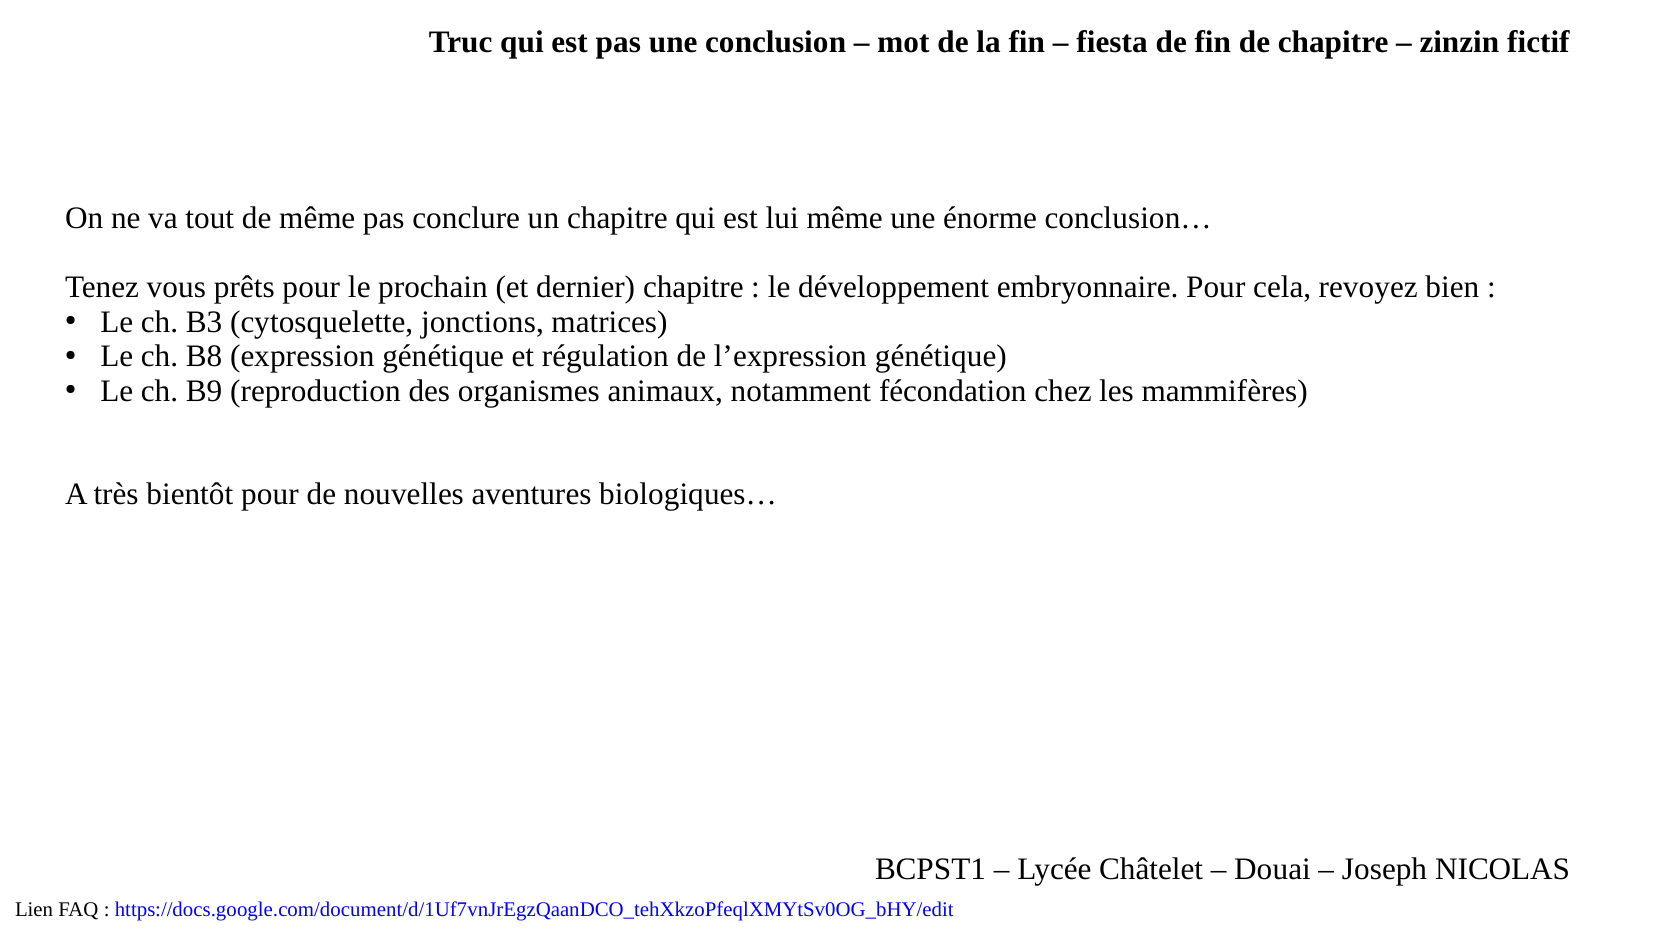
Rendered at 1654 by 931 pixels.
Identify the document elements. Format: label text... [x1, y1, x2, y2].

text_box BCPST1 – Lycée Châtelet – Douai – Joseph NICOLAS [1517, 832, 1571, 905]
text_box On ne va tout de même pas conclure un chapitre qui est lui même une énorme conclusion… Tenez vous prêts pour le prochain (et dernier) chapitre : le développement embryonnaire. Pour cela, revoyez bien : Le ch. B3 (cytosquelette, jonctions, matrices) Le ch. B8 (expression génétique et régulation de l’expression génétique) Le ch. B9 (reproduction des organismes animaux, notamment fécondation chez les mammifères) A très bientôt pour de nouvelles aventures biologiques… [64, 200, 1517, 926]
text_box Truc qui est pas une conclusion – mot de la fin – fiesta de fin de chapitre – zinzin fictif [201, 5, 1572, 78]
text_box Lien FAQ : https://docs.google.com/document/d/1Uf7vnJrEgzQaanDCO_tehXkzoPfeqlXMYtSv0OG_bHY/edit [0, 897, 993, 931]
